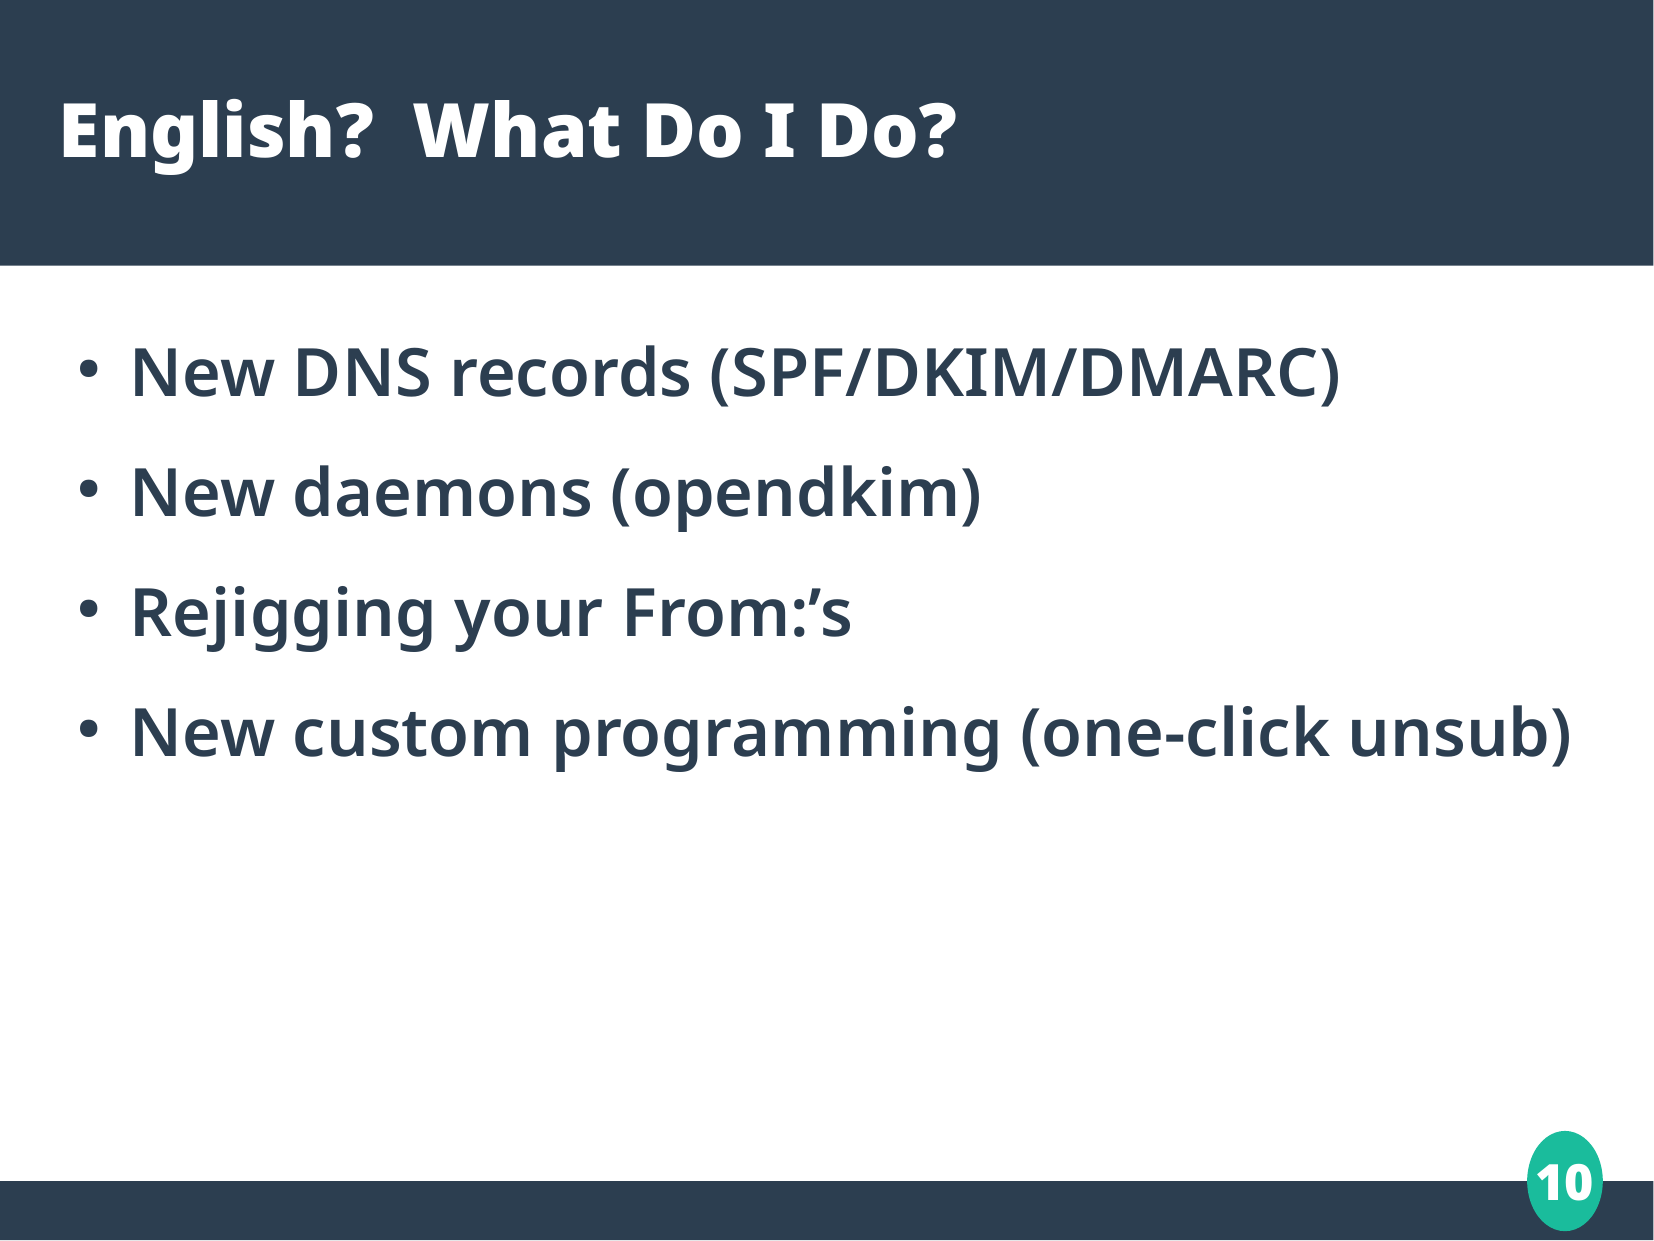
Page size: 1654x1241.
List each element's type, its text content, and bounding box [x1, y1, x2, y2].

title English? What Do I Do? [59, 49, 1595, 207]
list New DNS records (SPF/DKIM/DMARC) New daemons (opendkim) Rejigging your From:’s New custom programming (one-click unsub) [59, 324, 1595, 1152]
